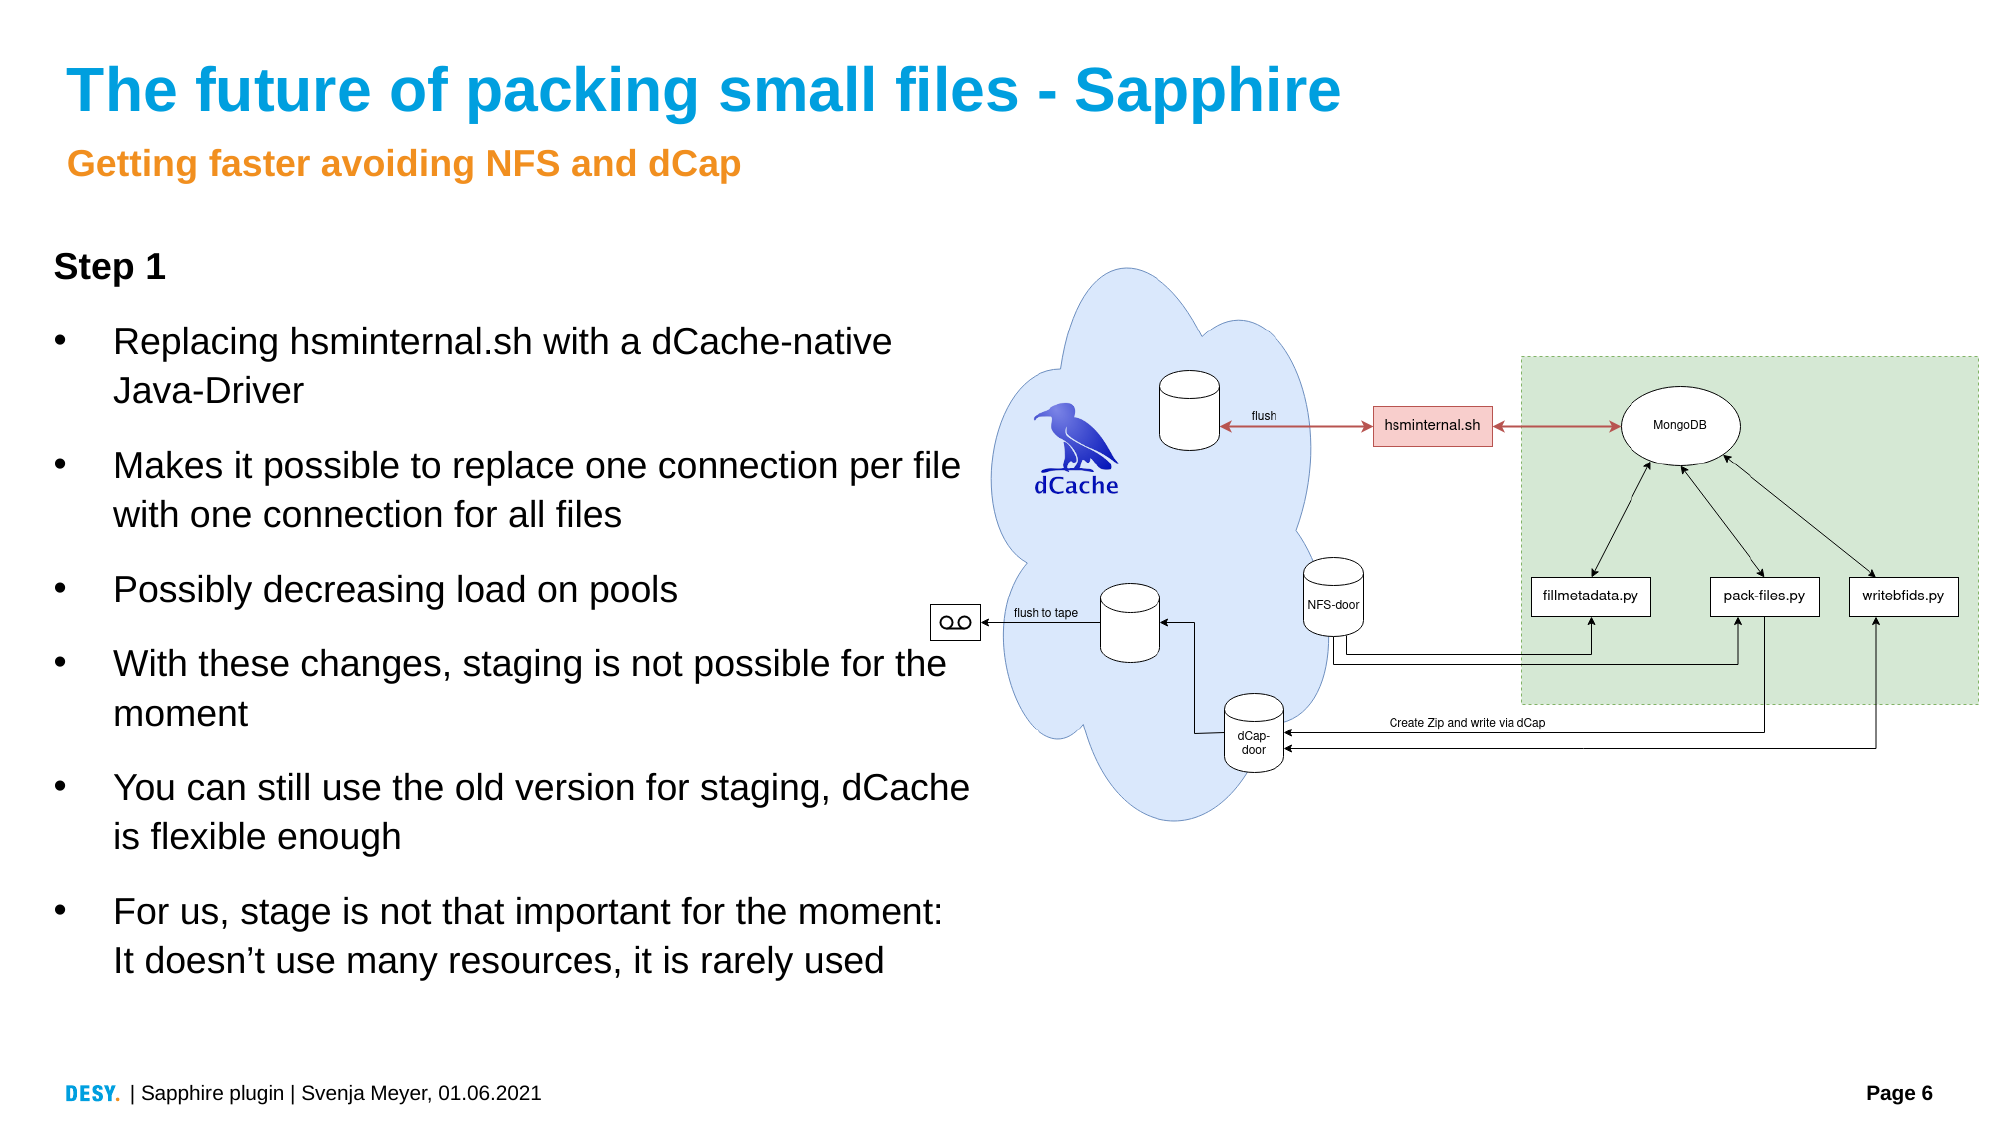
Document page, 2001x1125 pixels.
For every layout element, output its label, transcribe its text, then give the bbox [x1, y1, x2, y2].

list Getting faster avoiding NFS and dCap [66, 134, 1933, 197]
title The future of packing small files - Sapphire [66, 57, 1933, 132]
footer | Sapphire plugin | Svenja Meyer, 01.06.2021 [129, 1079, 1762, 1111]
picture [920, 197, 1988, 863]
list Step 1 Replacing hsminternal.sh with a dCache-native Java-Driver Makes it possible to replace one connection per file with one connection for all files Possibly decreasing load on pools With these changes, staging is not possible for the moment You can still use the old version for staging, dCache is flexible enough For us, stage is not that important for the moment: It doesn’t use many resources, it is rarely used [53, 237, 976, 826]
